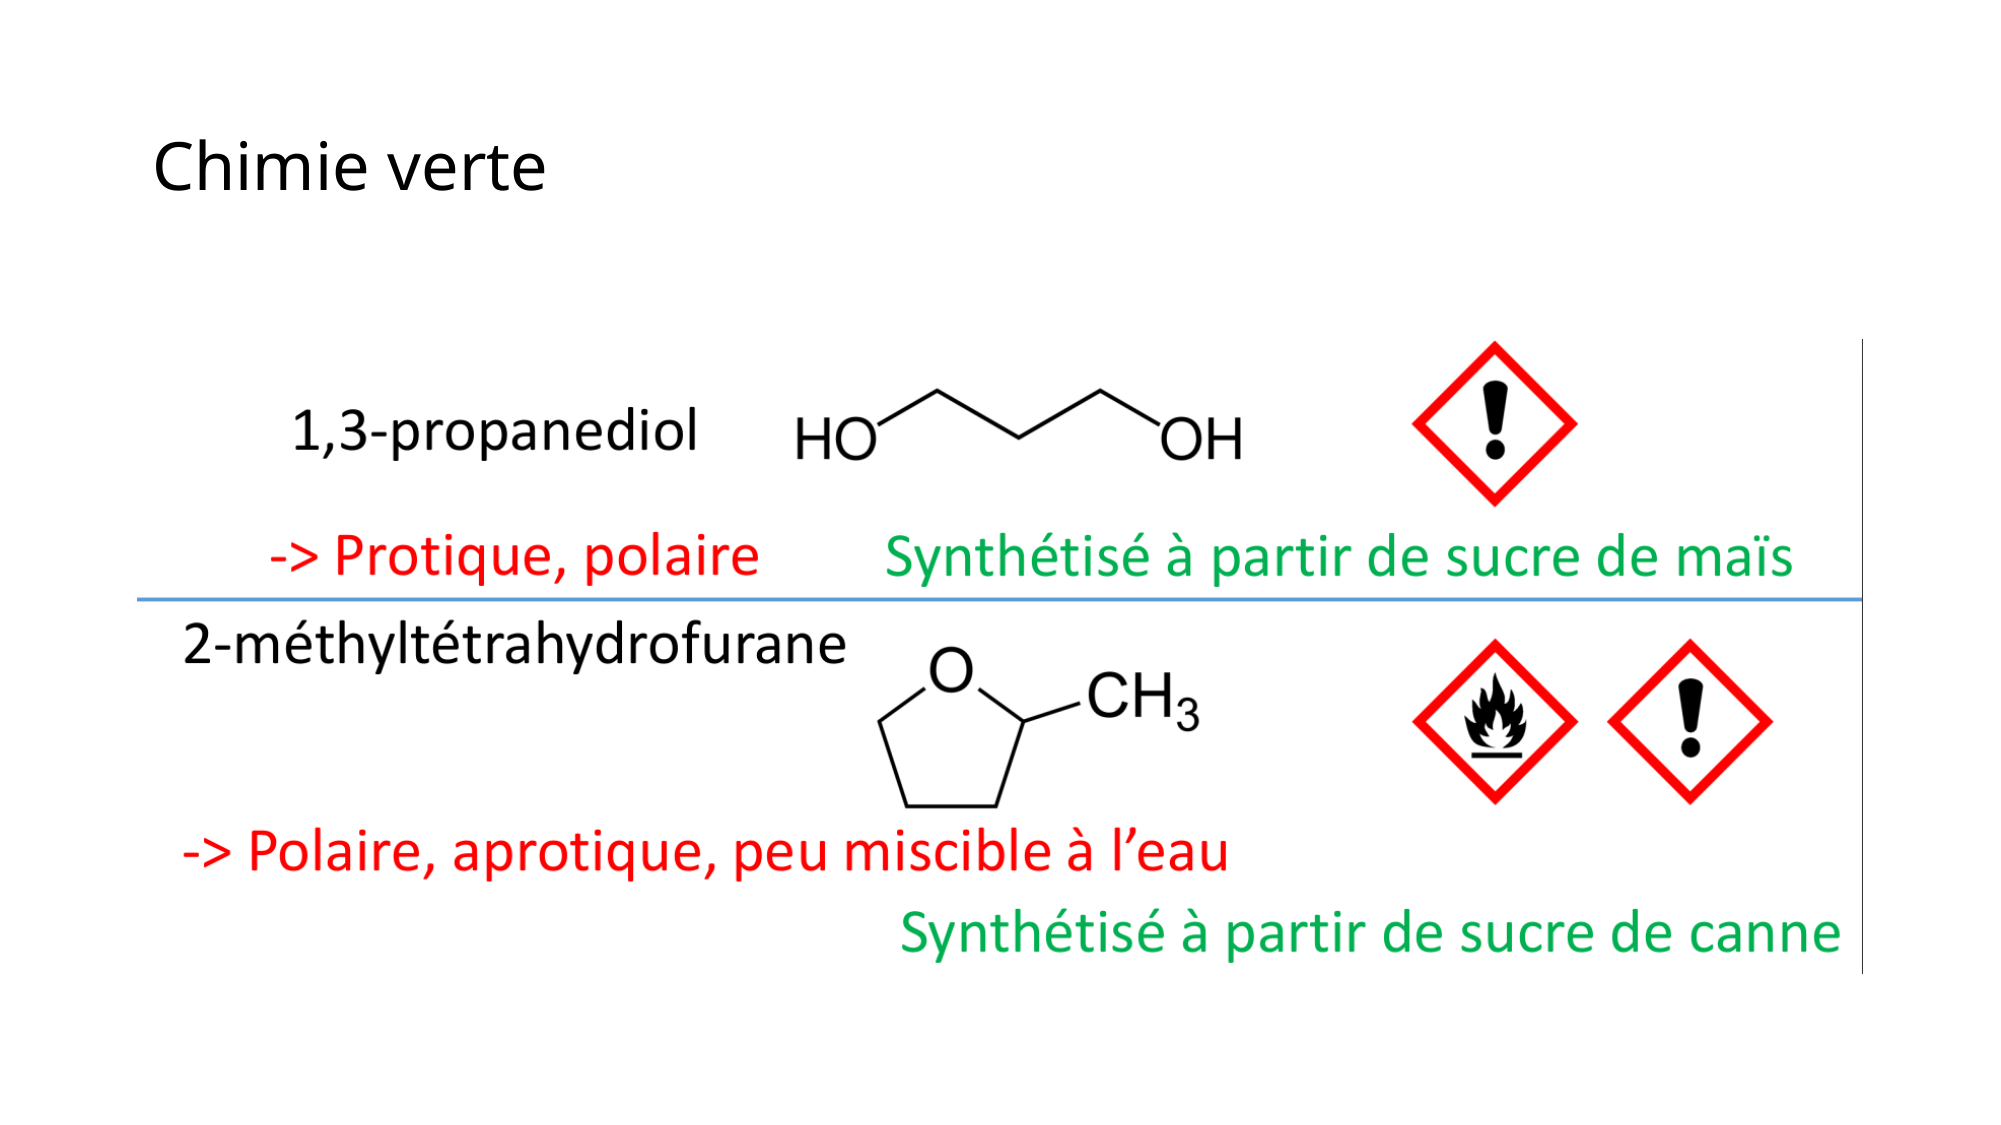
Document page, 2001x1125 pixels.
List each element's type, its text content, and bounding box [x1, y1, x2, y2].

title Chimie verte [137, 59, 1863, 278]
picture [137, 339, 1863, 974]
